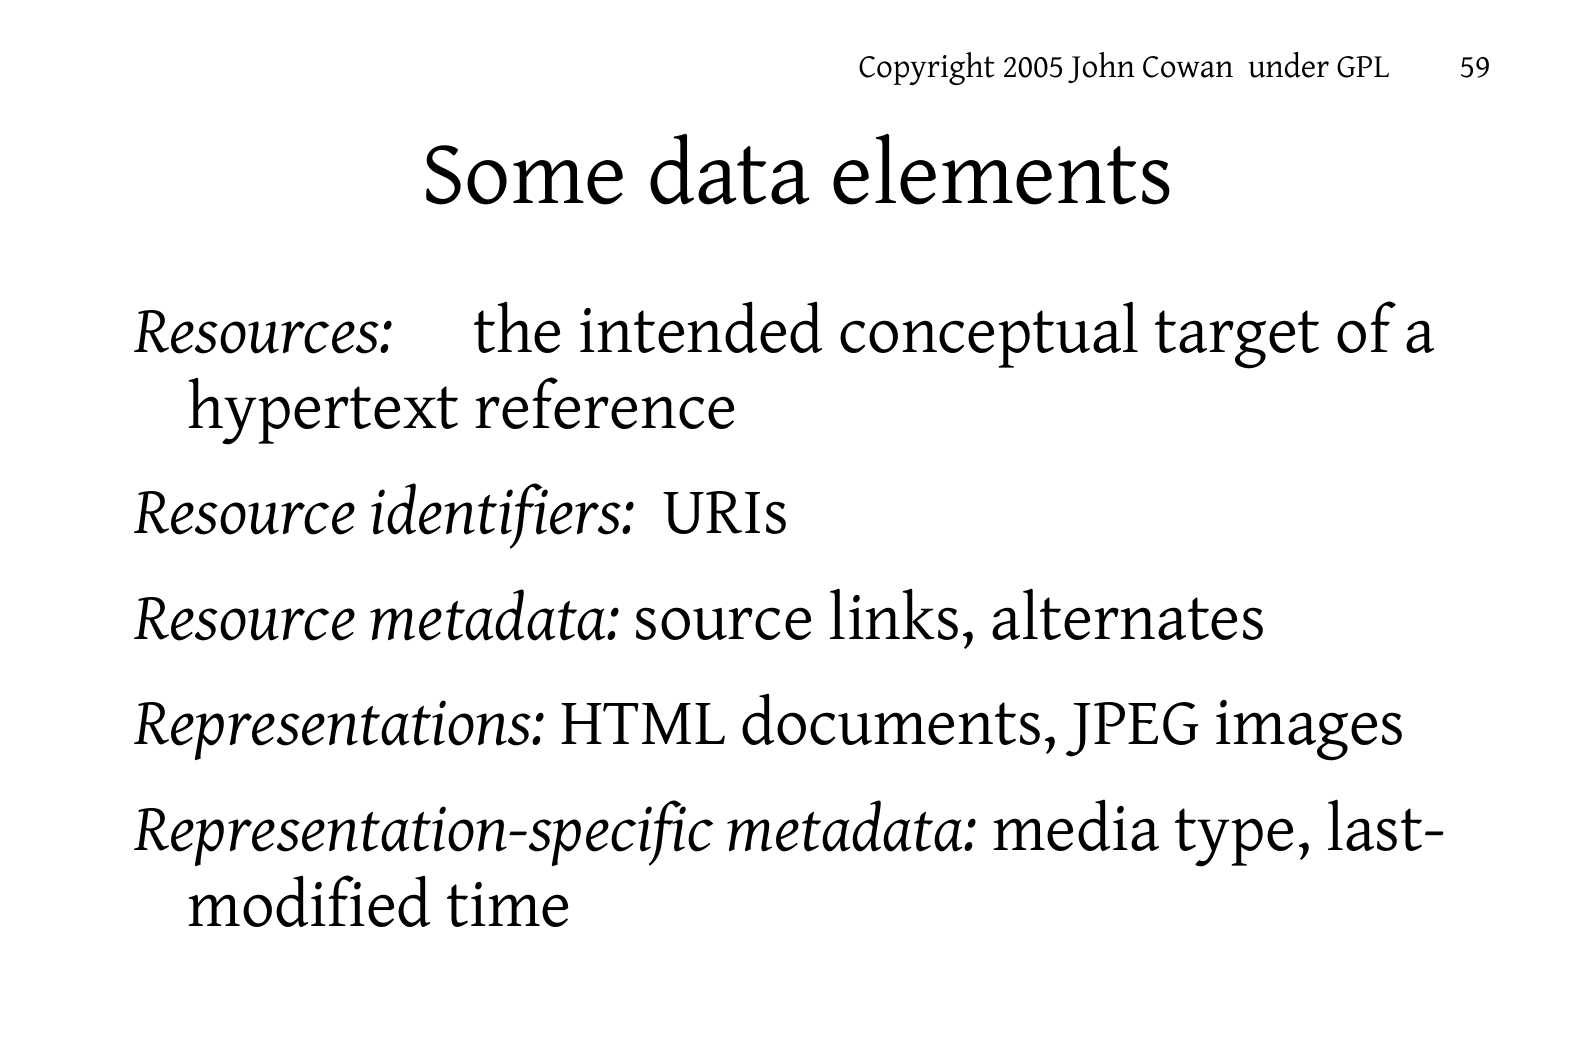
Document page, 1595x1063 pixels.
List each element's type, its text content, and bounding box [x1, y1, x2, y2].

title Some data elements [117, 88, 1479, 266]
list Resources: the intended conceptual target of a hypertext reference Resource identifiers: URIs Resource metadata: source links, alternates Representations: HTML documents, JPEG images Representation-specific metadata: media type, last-modified time [117, 295, 1479, 1063]
